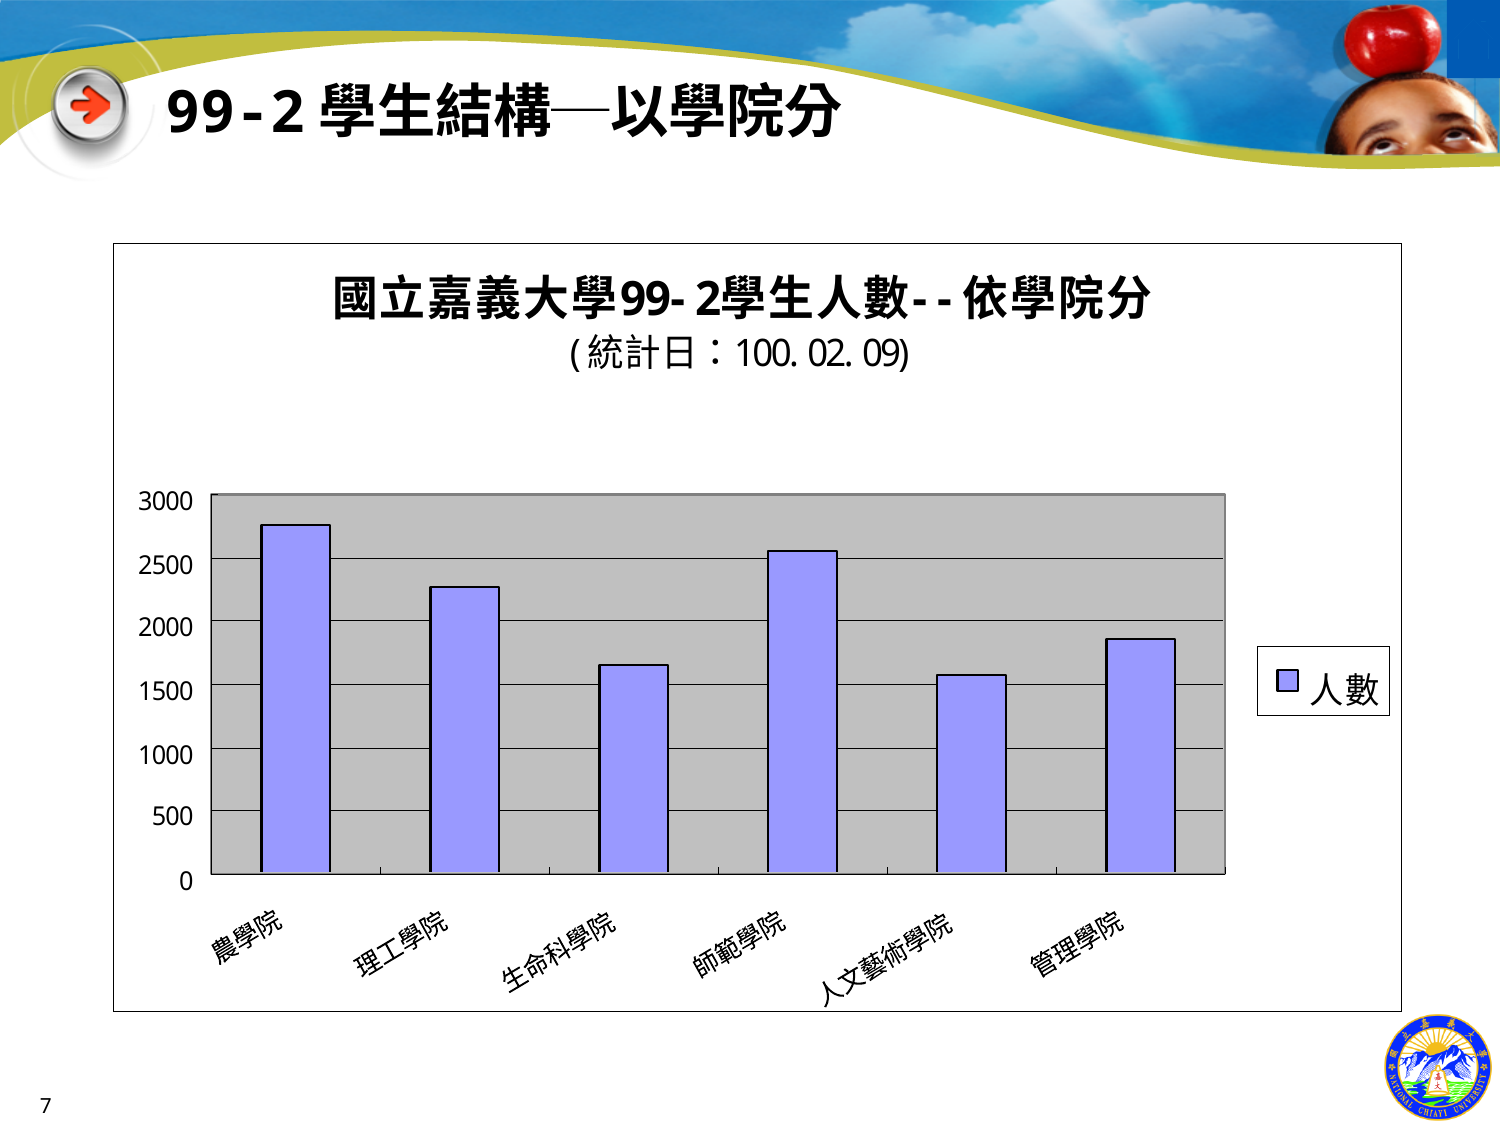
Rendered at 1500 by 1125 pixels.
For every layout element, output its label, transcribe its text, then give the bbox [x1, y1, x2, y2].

text_box [24, 1084, 376, 1125]
title 99-2學生結構─以學院分 [150, 62, 888, 155]
chart [101, 231, 1415, 1024]
text_box [1446, 0, 1500, 79]
